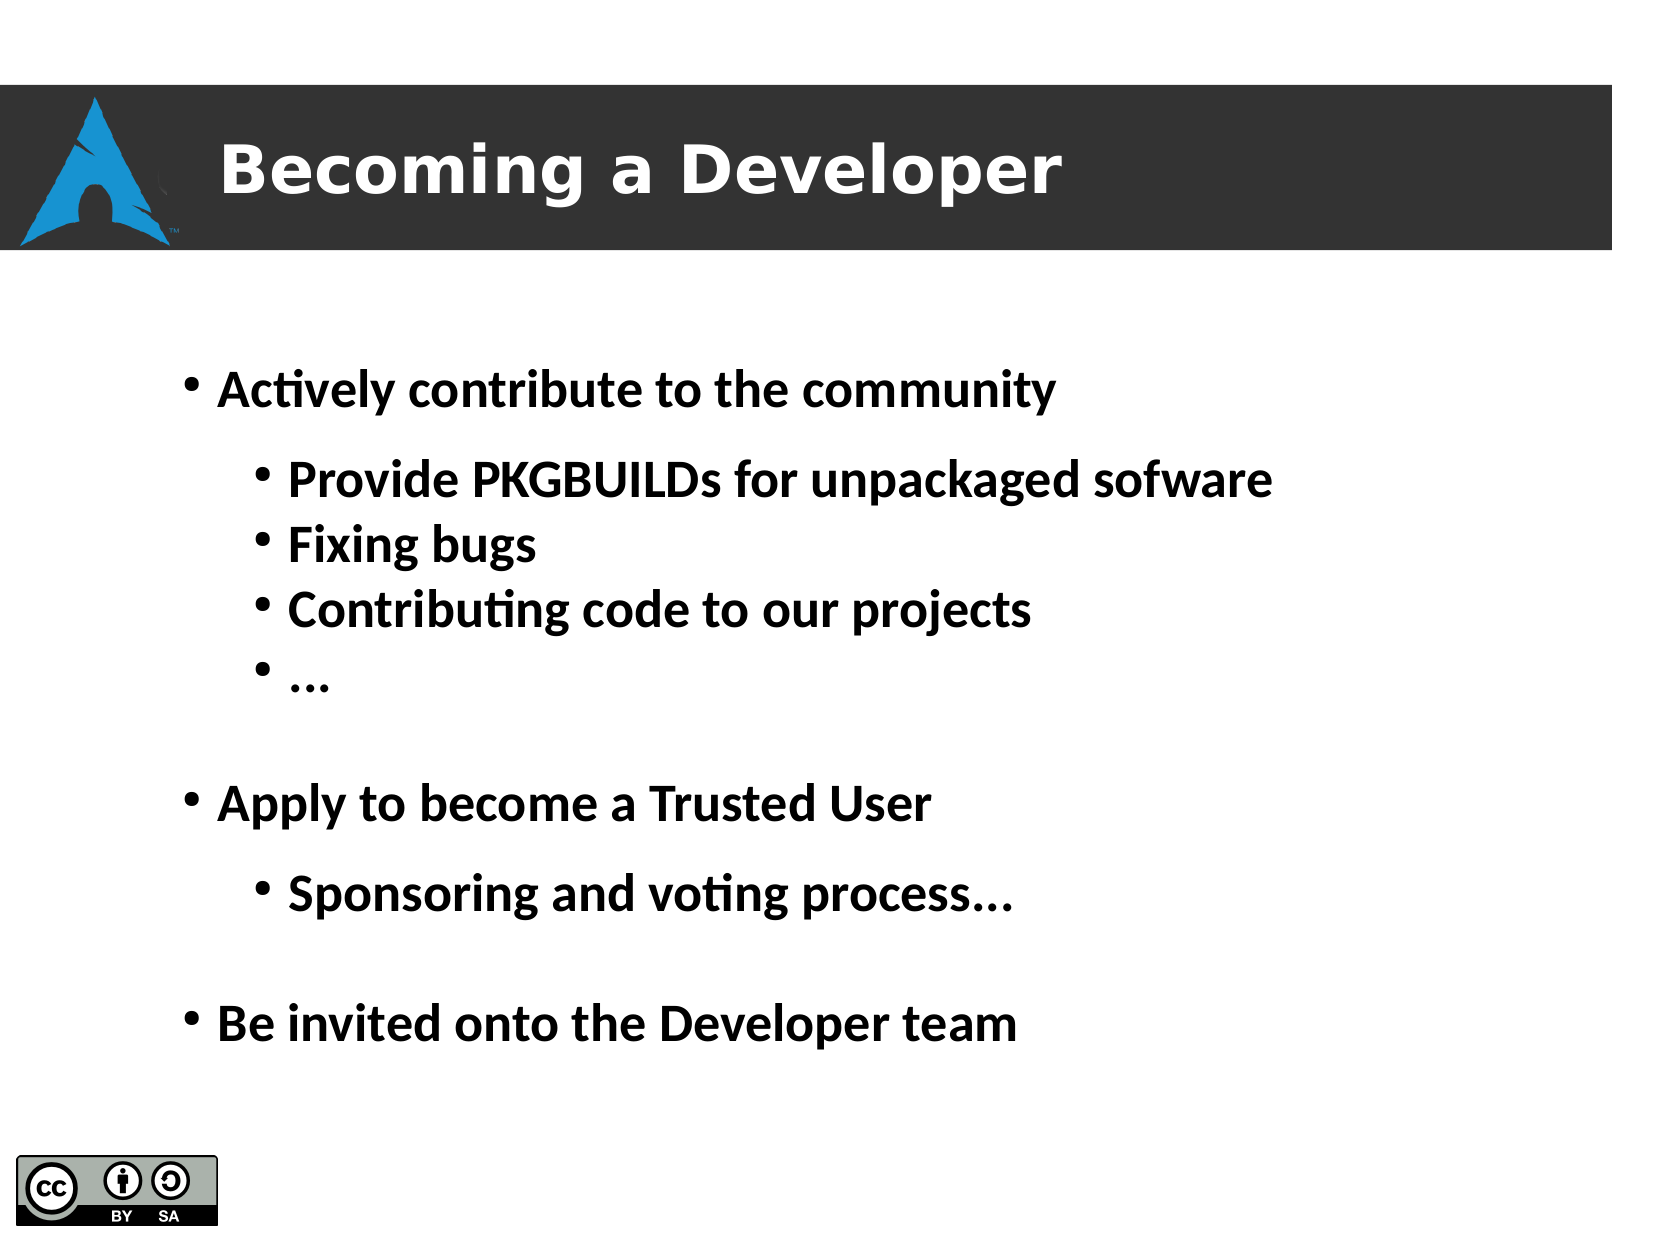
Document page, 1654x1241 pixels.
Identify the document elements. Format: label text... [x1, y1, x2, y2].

text_box Actively contribute to the community Provide PKGBUILDs for unpackaged sofware Fixing bugs Contributing code to our projects ... Apply to become a Trusted User Sponsoring and voting process... Be invited onto the Developer team [167, 345, 1612, 1134]
text_box Becoming a Developer [188, 84, 1612, 250]
picture [16, 1155, 218, 1227]
picture [0, 81, 188, 260]
